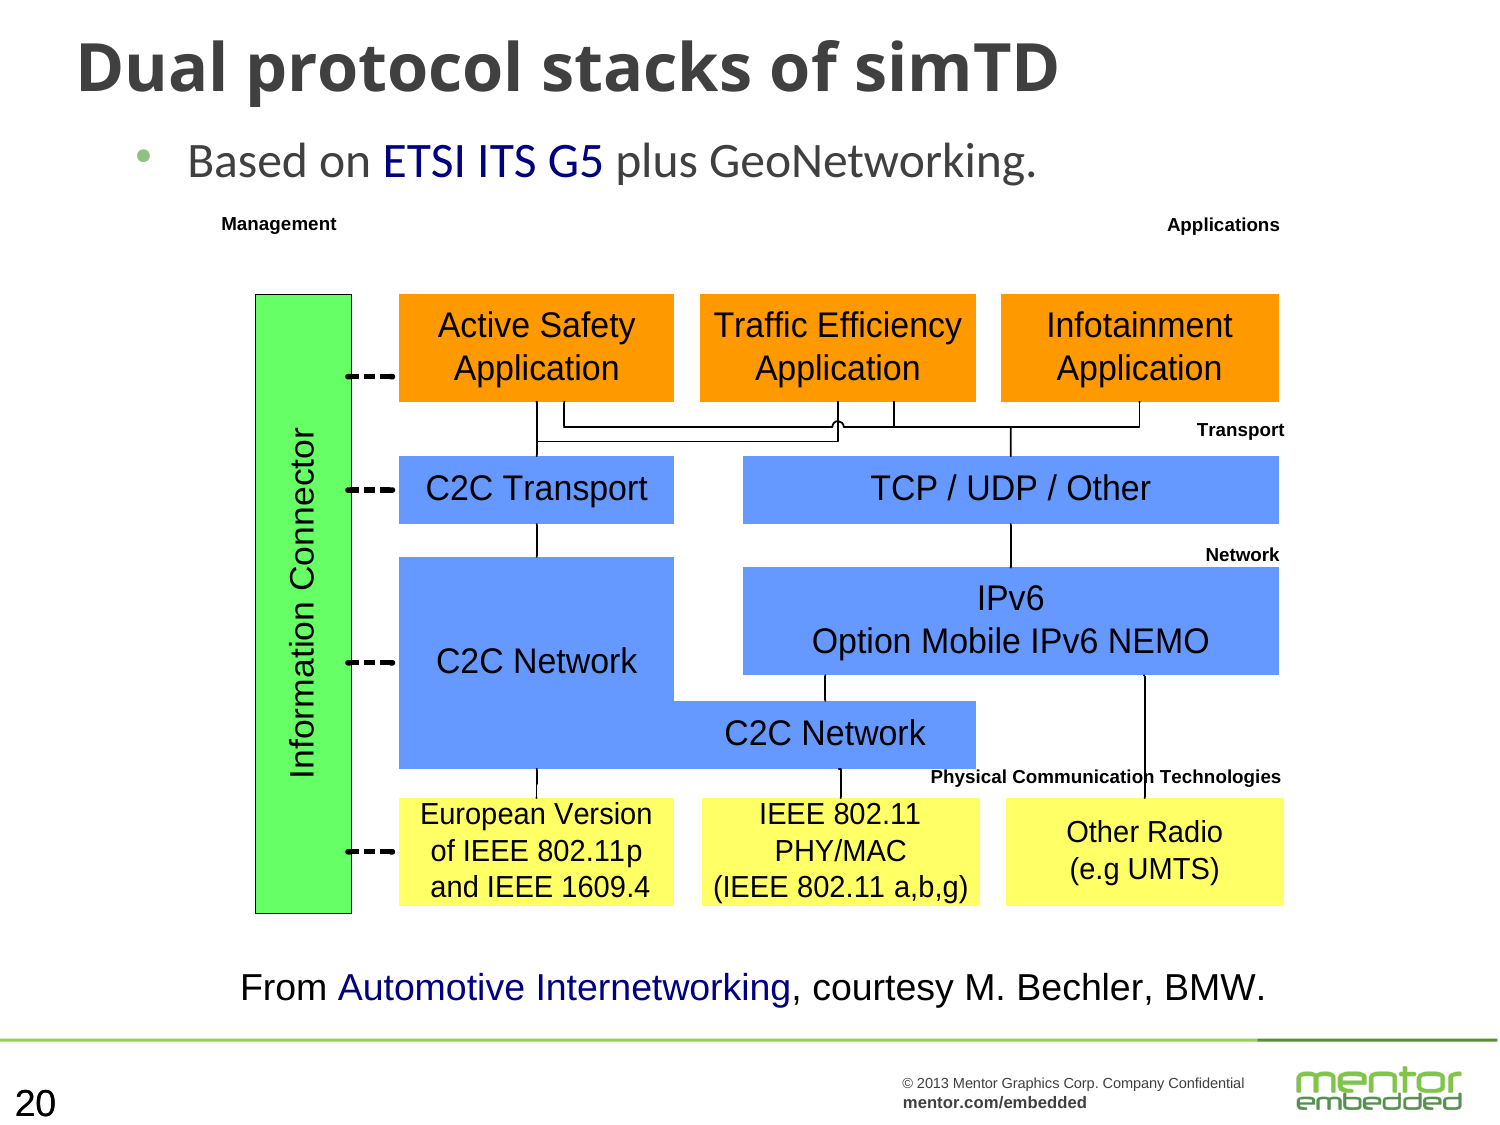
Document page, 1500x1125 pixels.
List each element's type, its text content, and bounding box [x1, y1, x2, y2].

chart [376, 290, 1288, 917]
text_box Applications [395, 196, 1306, 404]
picture [1292, 1062, 1464, 1114]
text_box From Automotive Internetworking, courtesy M. Bechler, BMW. [225, 960, 1275, 1017]
text_box Physical Communication Technologies [395, 755, 1306, 936]
title Dual protocol stacks of simTD [0, 0, 1500, 113]
text_box Transport [395, 412, 1306, 527]
text_box Based on ETSI ITS G5 plus GeoNetworking. [42, 120, 1458, 196]
text_box Network [395, 532, 1306, 750]
text_box Management [179, 196, 378, 937]
text_box [112, 145, 214, 211]
